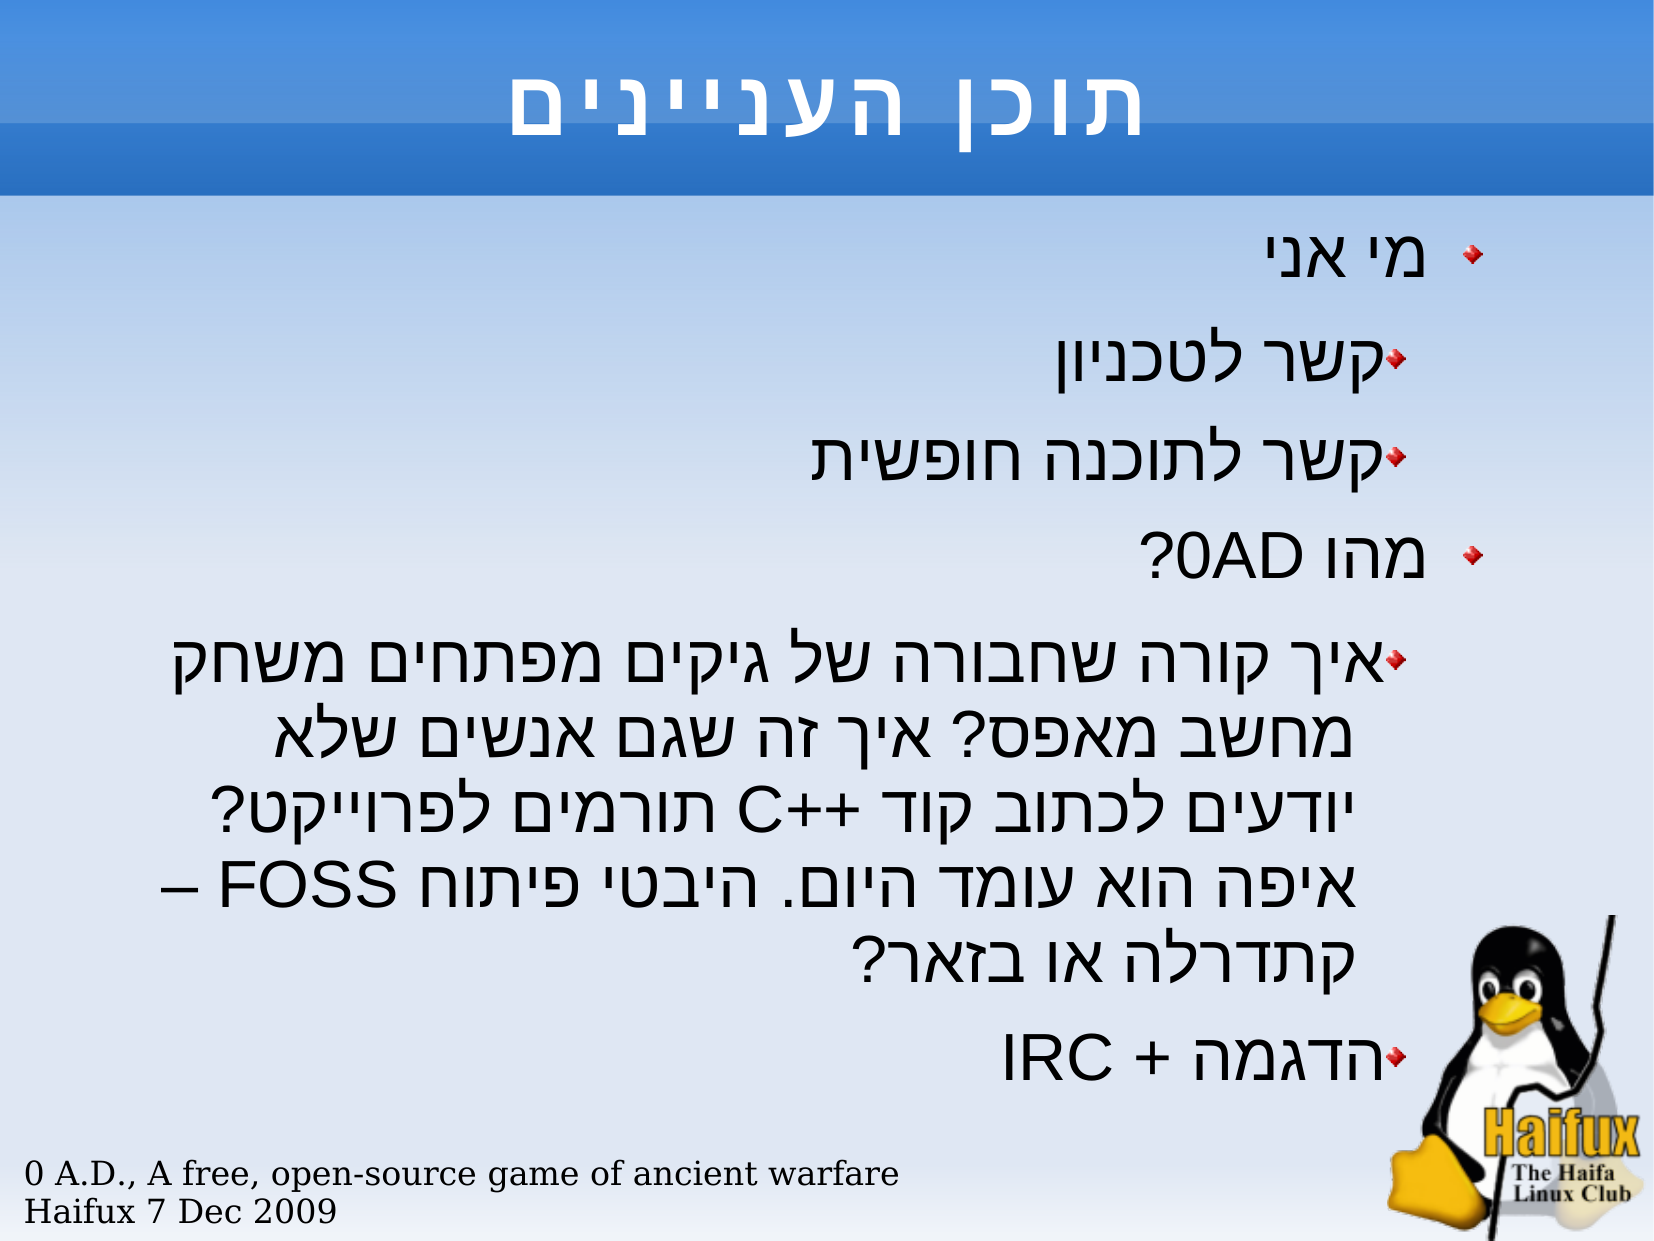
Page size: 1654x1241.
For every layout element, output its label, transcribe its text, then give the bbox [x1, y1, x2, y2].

title תוכן העניינים [59, 29, 1595, 178]
list מי אני קשר לטכניון קשר לתוכנה חופשית מהו 0AD? איך קורה שחבורה של גיקים מפתחים משחק מחשב מאפס? איך זה שגם אנשים שלא יודעים לכתוב קוד ++C תורמים לפרוייקט? איפה הוא עומד היום. היבטי פיתוח FOSS – קתדרלה או בזאר? הדגמה + IRC [88, 217, 1501, 1105]
picture [0, 0, 1654, 1241]
